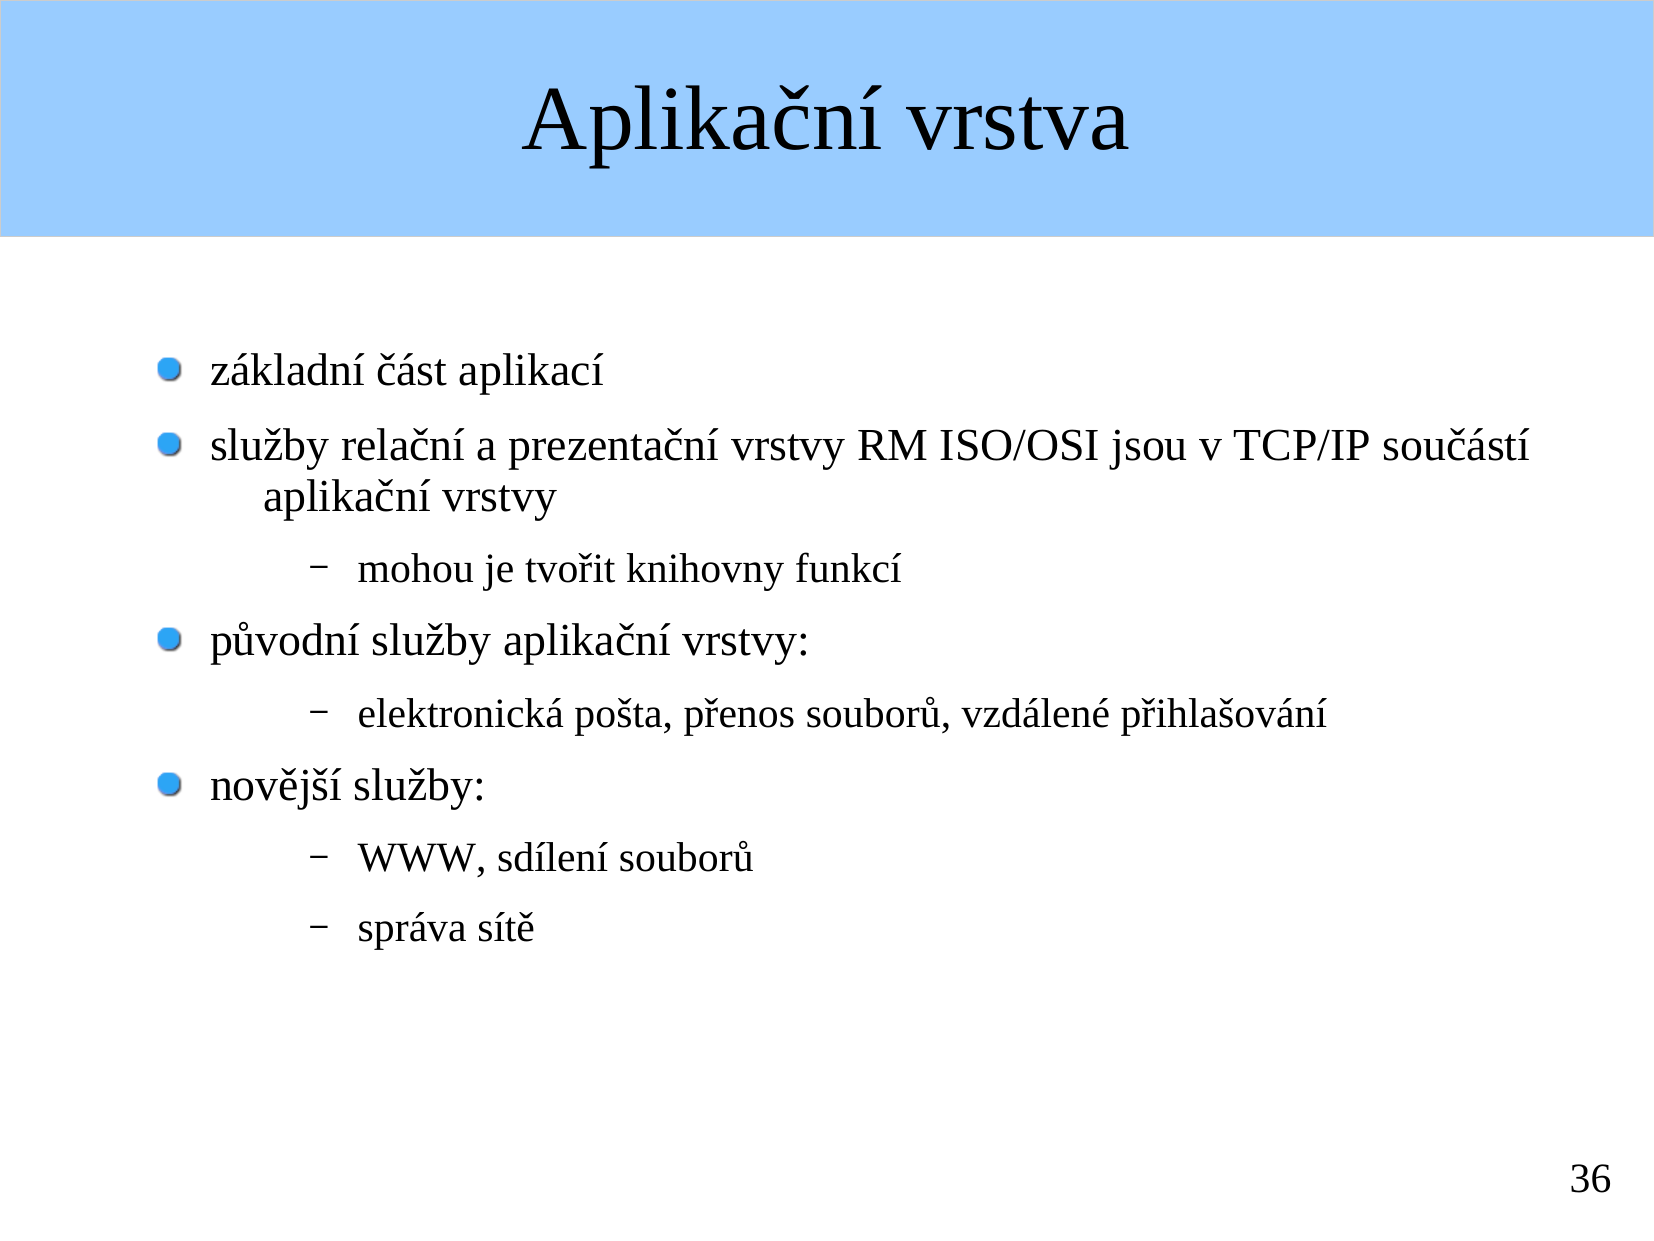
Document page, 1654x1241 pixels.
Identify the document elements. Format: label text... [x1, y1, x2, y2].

title Aplikační vrstva [0, 0, 1654, 237]
list základní část aplikací služby relační a prezentační vrstvy RM ISO/OSI jsou v TCP/IP součástí aplikační vrstvy mohou je tvořit knihovny funkcí původní služby aplikační vrstvy: elektronická pošta, přenos souborů, vzdálené přihlašování novější služby: WWW, sdílení souborů správa sítě [121, 344, 1534, 1142]
